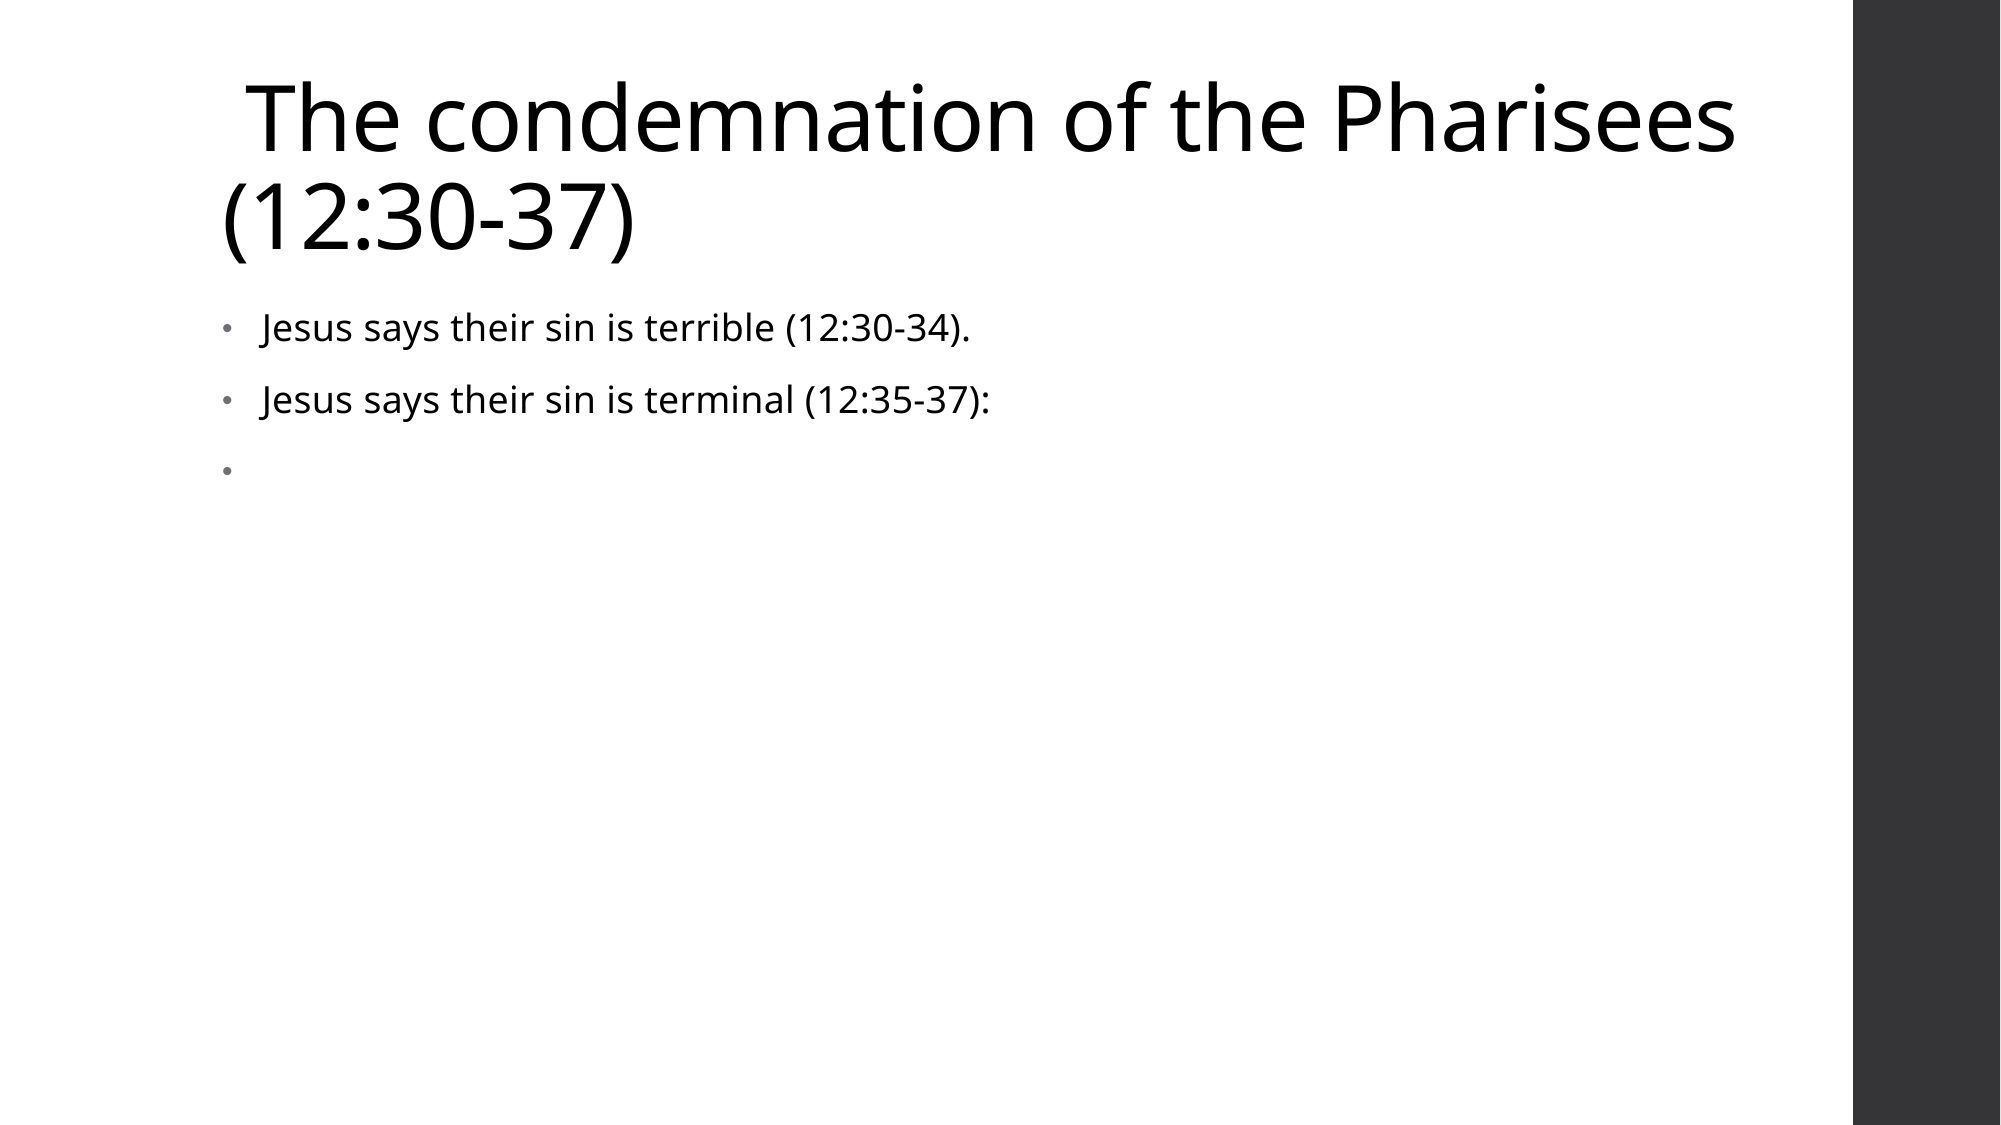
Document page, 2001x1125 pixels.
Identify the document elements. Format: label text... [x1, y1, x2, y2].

title The condemnation of the Pharisees (12:30-37) [206, 60, 1797, 278]
list Jesus says their sin is terrible (12:30-34). Jesus says their sin is terminal (12:35-37): [206, 299, 1617, 1014]
